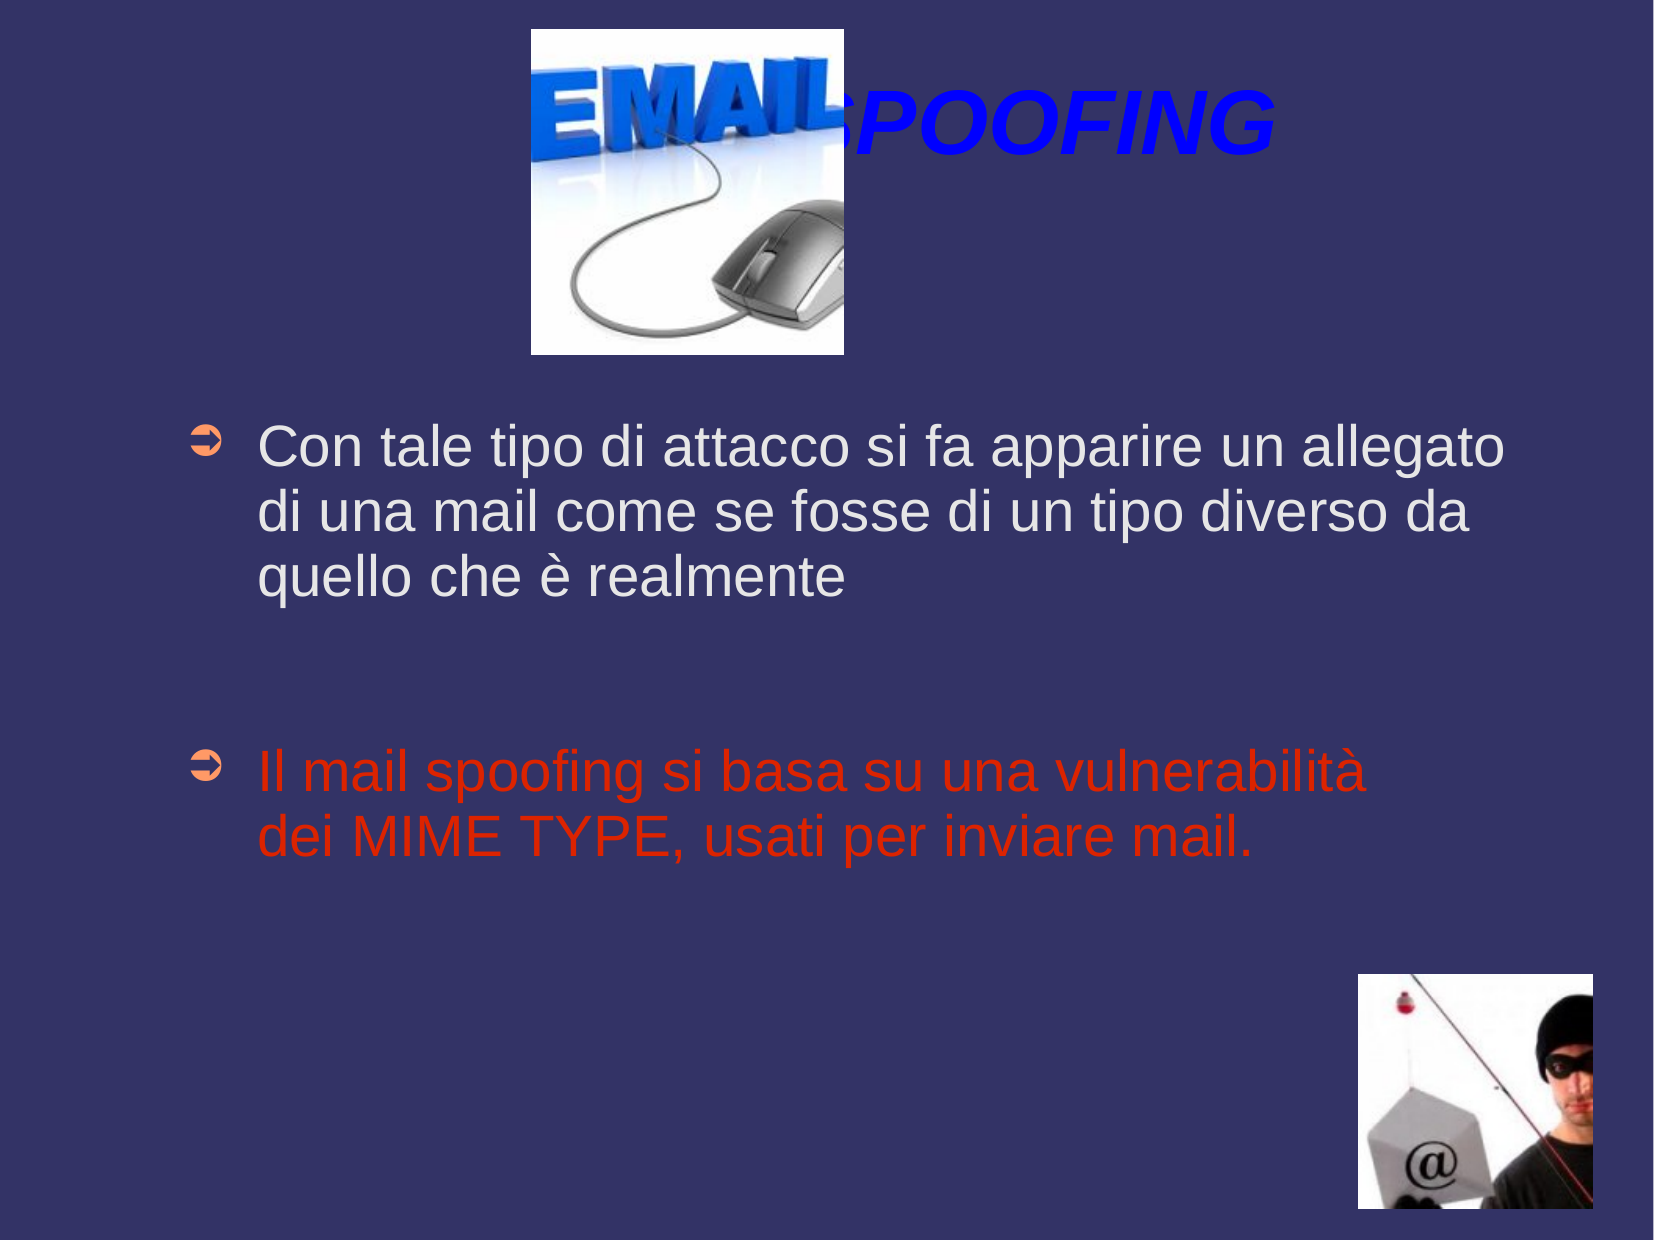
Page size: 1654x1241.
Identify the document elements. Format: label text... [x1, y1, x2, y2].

title SPOOFING [121, 19, 1534, 227]
list Con tale tipo di attacco si fa apparire un allegato di una mail come se fosse di un tipo diverso da quello che è realmente Il mail spoofing si basa su una vulnerabilità dei MIME TYPE, usati per inviare mail. [174, 413, 1565, 1195]
picture [531, 29, 844, 355]
picture [1358, 974, 1593, 1209]
